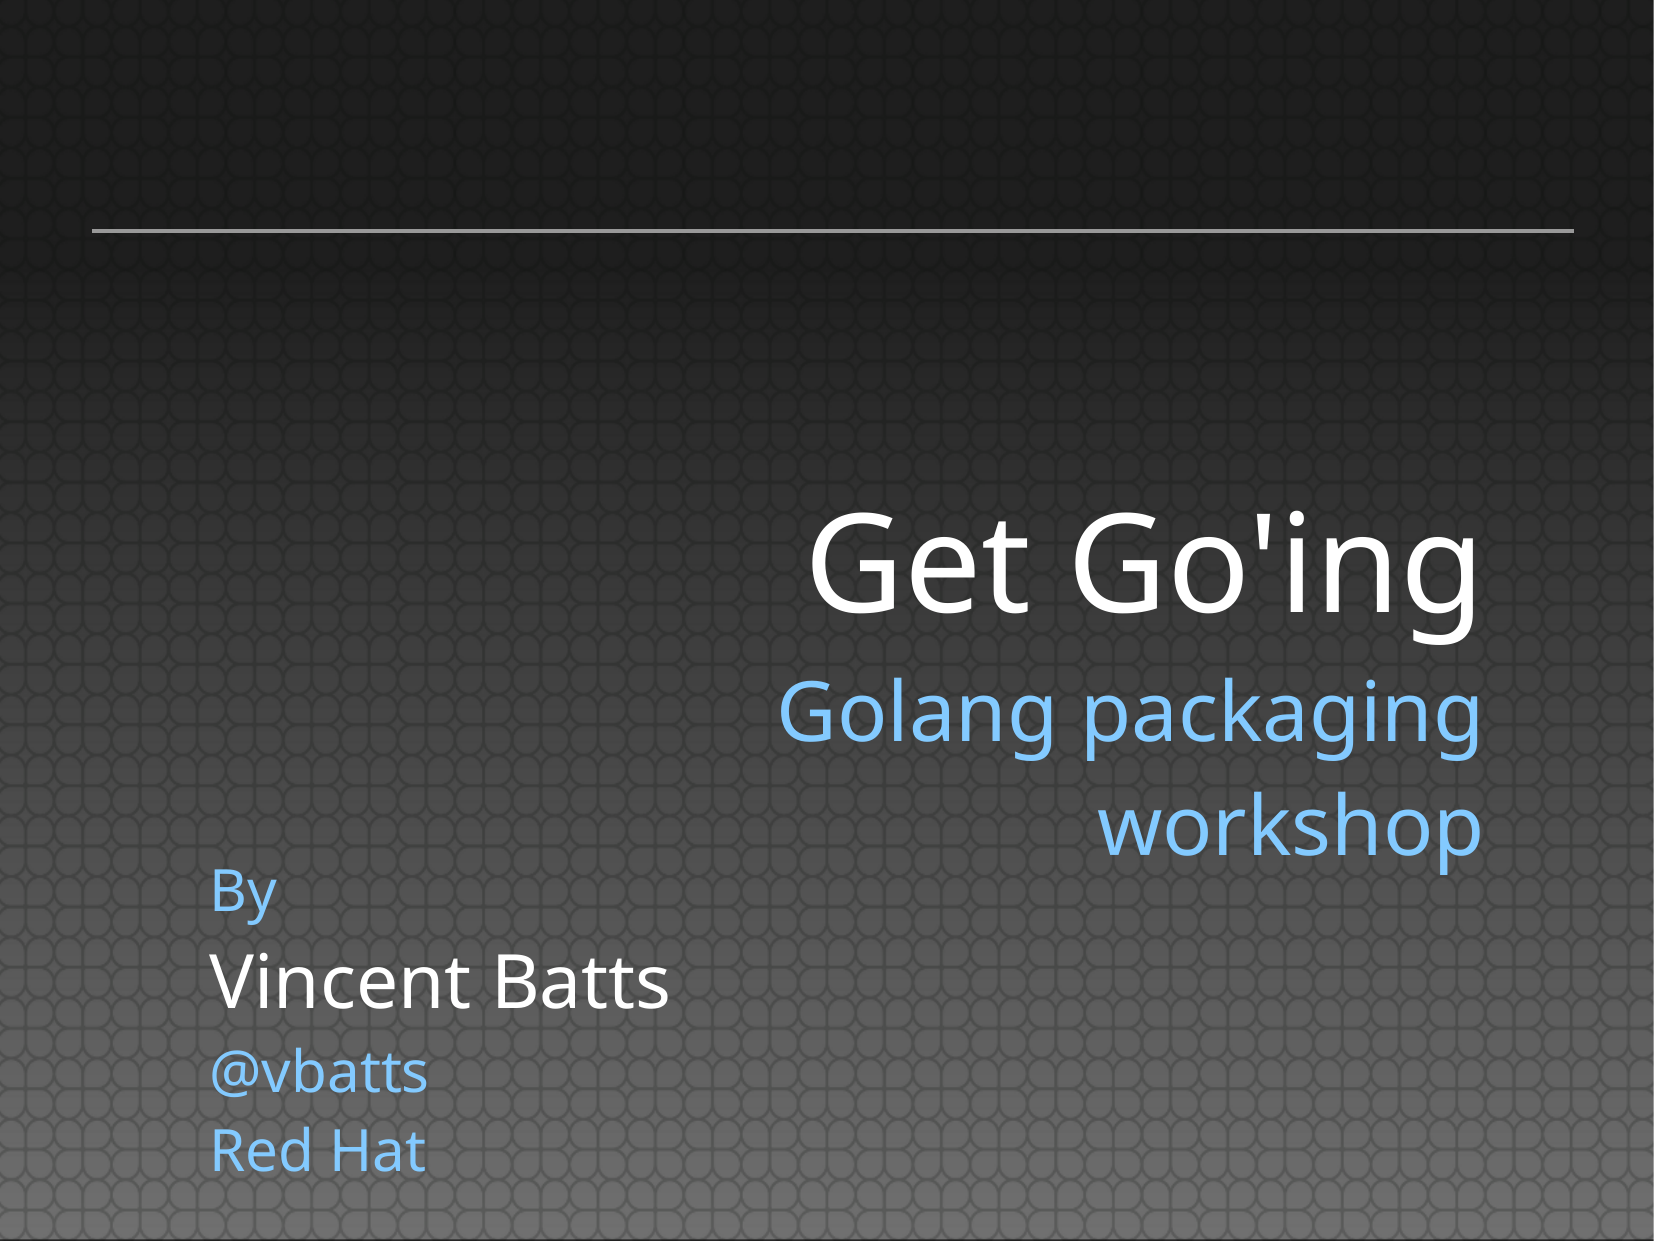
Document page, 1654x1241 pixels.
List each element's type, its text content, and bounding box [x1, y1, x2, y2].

text_box By Vincent Batts @vbatts Red Hat [195, 841, 702, 1111]
subtitle Get Go'ing Golang packaging workshop [360, 310, 1486, 1036]
picture [0, 0, 1654, 1241]
